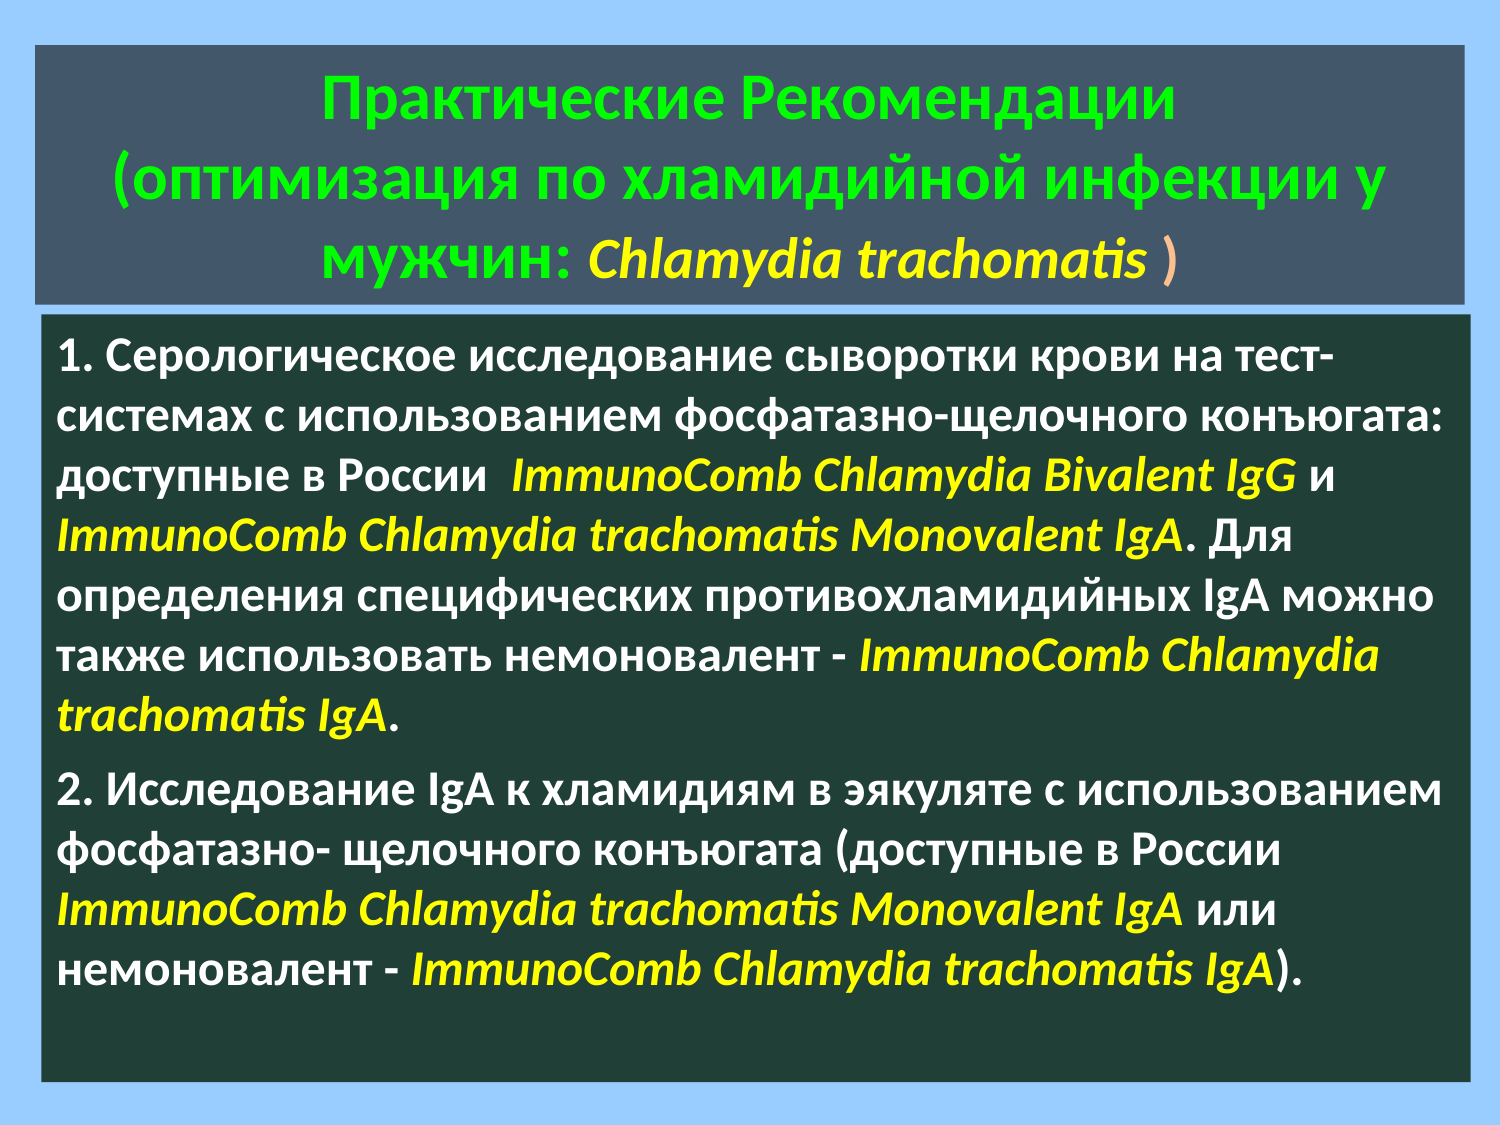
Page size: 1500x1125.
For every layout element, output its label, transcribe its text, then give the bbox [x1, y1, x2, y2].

title Практические Рекомендации (оптимизация по хламидийной инфекции у мужчин: Chlamydia trachomatis ) [35, 45, 1465, 305]
list 1. Серологическое исследование сыворотки крови на тест-системах c использованием фосфатазно-щелочного конъюгата: доступные в России ImmunoComb Chlamydia Bivalent IgG и ImmunoComb Chlamydia trachomatis Monovalent IgA. Для определения специфических противохламидийных IgA можно также использовать немоновалент - ImmunoComb Chlamydia trachomatis IgA. 2. Исследование IgA к хламидиям в эякуляте с использованием фосфатазно- щелочного конъюгата (доступные в России ImmunoComb Chlamydia trachomatis Monovalent IgA или немоновалент - ImmunoComb Chlamydia trachomatis IgA). [41, 314, 1471, 1083]
